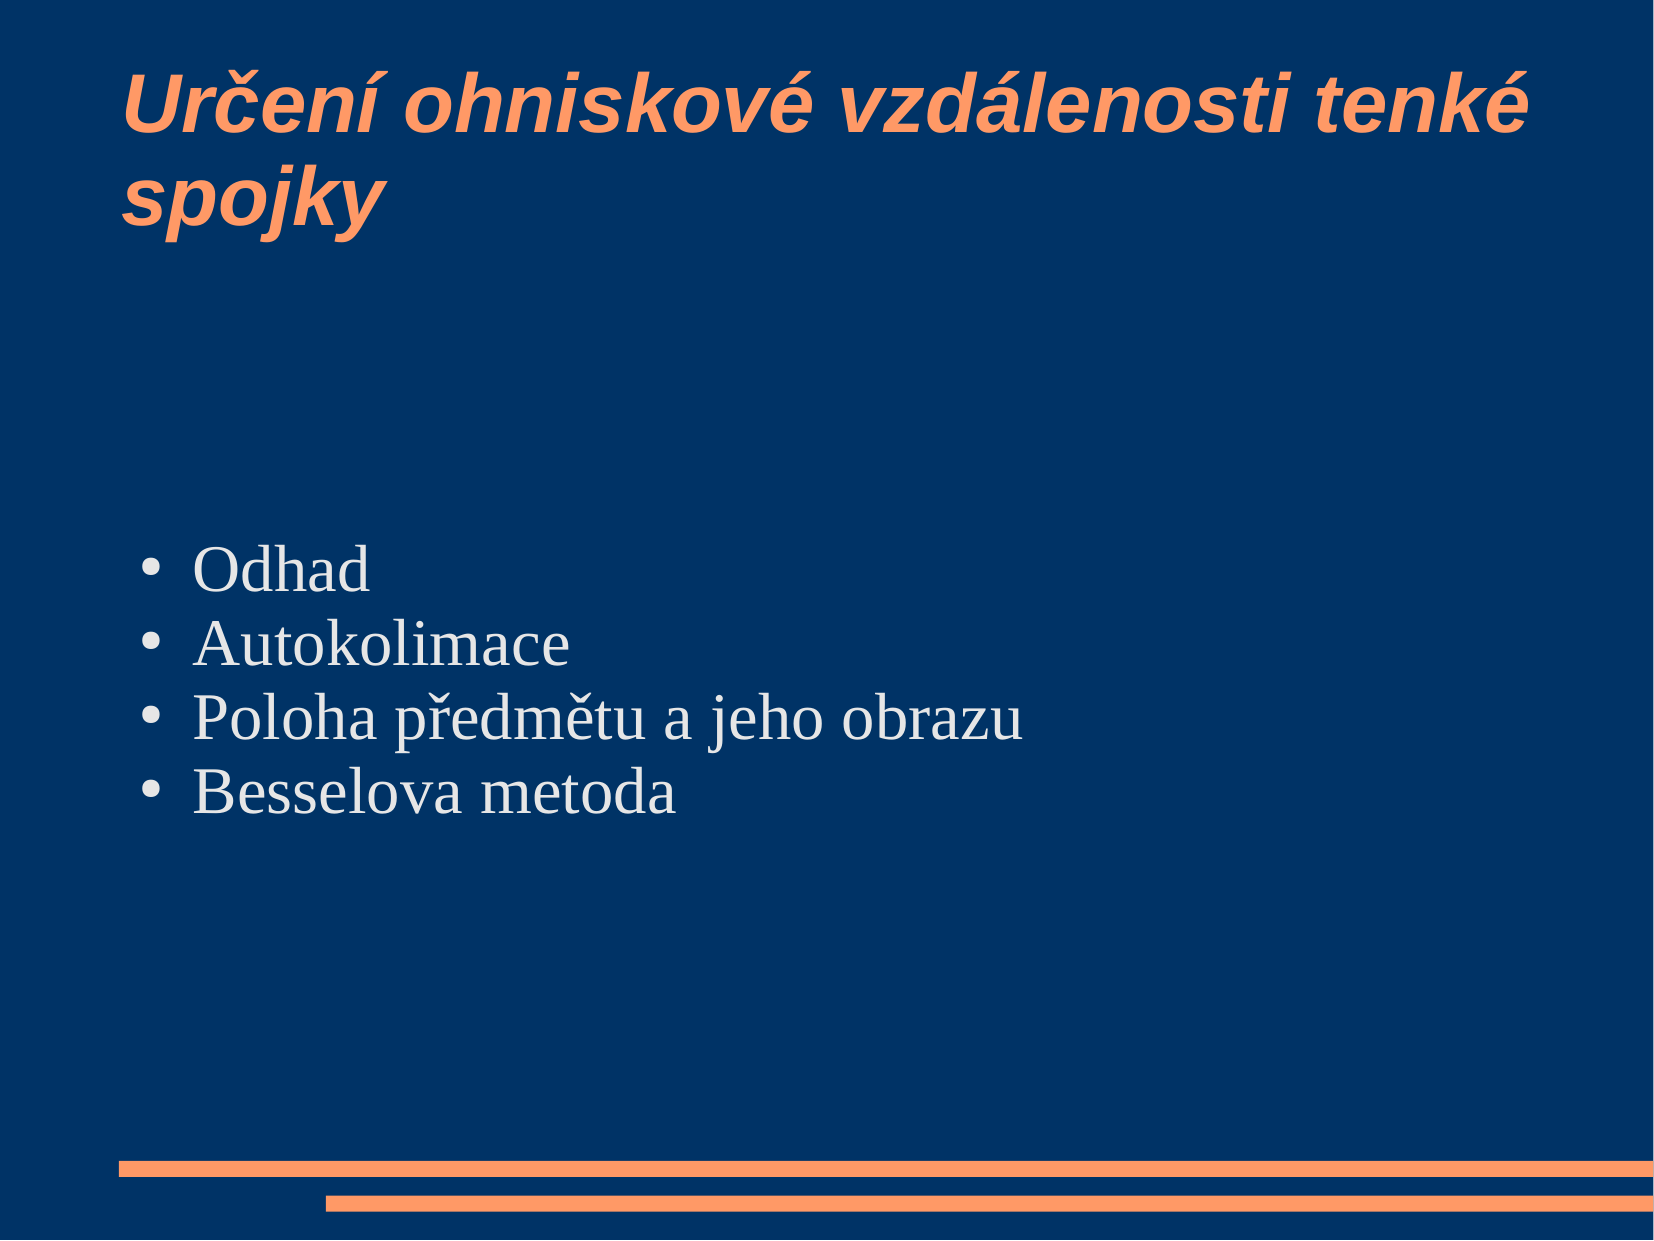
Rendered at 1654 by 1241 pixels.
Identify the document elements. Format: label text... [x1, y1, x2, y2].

title Určení ohniskové vzdálenosti tenké spojky [121, 46, 1534, 254]
list Odhad Autokolimace Poloha předmětu a jeho obrazu Besselova metoda [121, 531, 1561, 1118]
